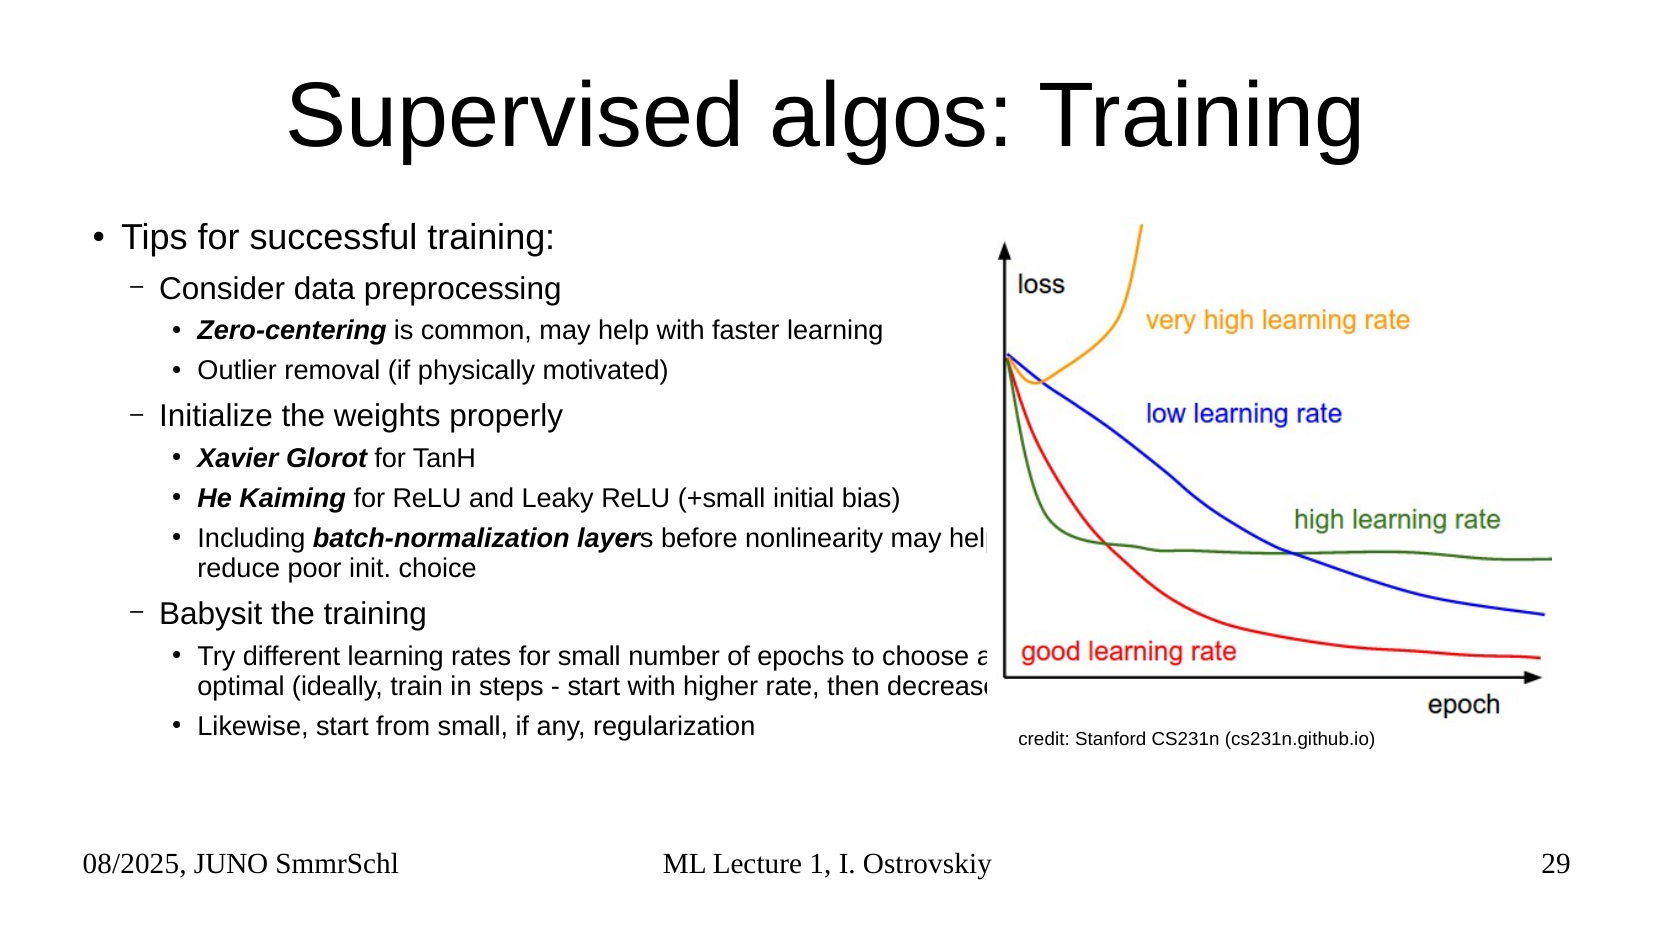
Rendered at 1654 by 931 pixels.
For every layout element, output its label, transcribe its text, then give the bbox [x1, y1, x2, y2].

picture [987, 217, 1552, 727]
title Supervised algos: Training [82, 37, 1571, 193]
text_box credit: Stanford CS231n (cs231n.github.io) [1003, 721, 1388, 758]
list Tips for successful training: Consider data preprocessing Zero-centering is common, may help with faster learning Outlier removal (if physically motivated) Initialize the weights properly Xavier Glorot for TanH He Kaiming for ReLU and Leaky ReLU (+small initial bias) Including batch-normalization layers before nonlinearity may help reduce poor init. choice Babysit the training Try different learning rates for small number of epochs to choose an optimal (ideally, train in steps - start with higher rate, then decrease) Likewise, start from small, if any, regularization [82, 217, 1003, 758]
